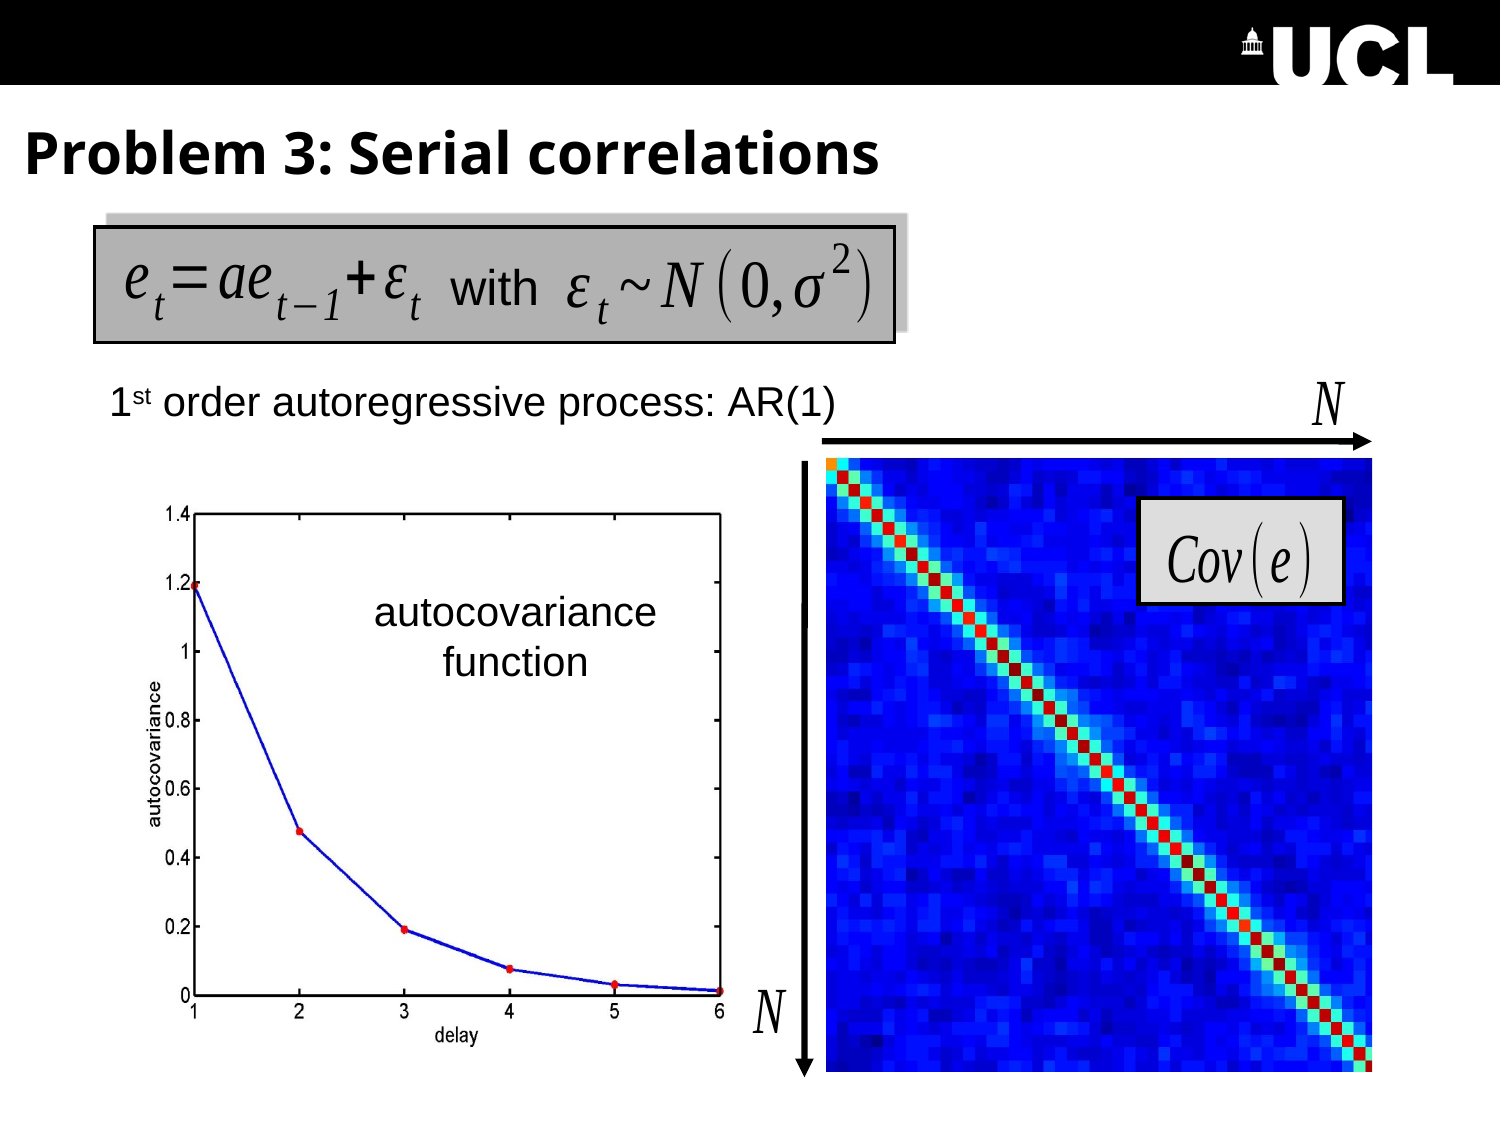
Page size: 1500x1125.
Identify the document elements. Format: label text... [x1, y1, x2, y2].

chart [1154, 516, 1329, 602]
text_box autocovariance function [332, 577, 700, 693]
text_box Problem 3: Serial correlations [0, 82, 922, 221]
text_box with [94, 227, 895, 343]
chart [551, 235, 895, 336]
picture [143, 497, 727, 1051]
picture [0, 0, 1500, 85]
chart [738, 976, 805, 1051]
chart [110, 236, 444, 332]
text_box 1st order autoregressive process: AR(1) [59, 367, 887, 433]
picture [826, 457, 1373, 1072]
text_box [1138, 497, 1345, 604]
chart [1297, 367, 1364, 442]
